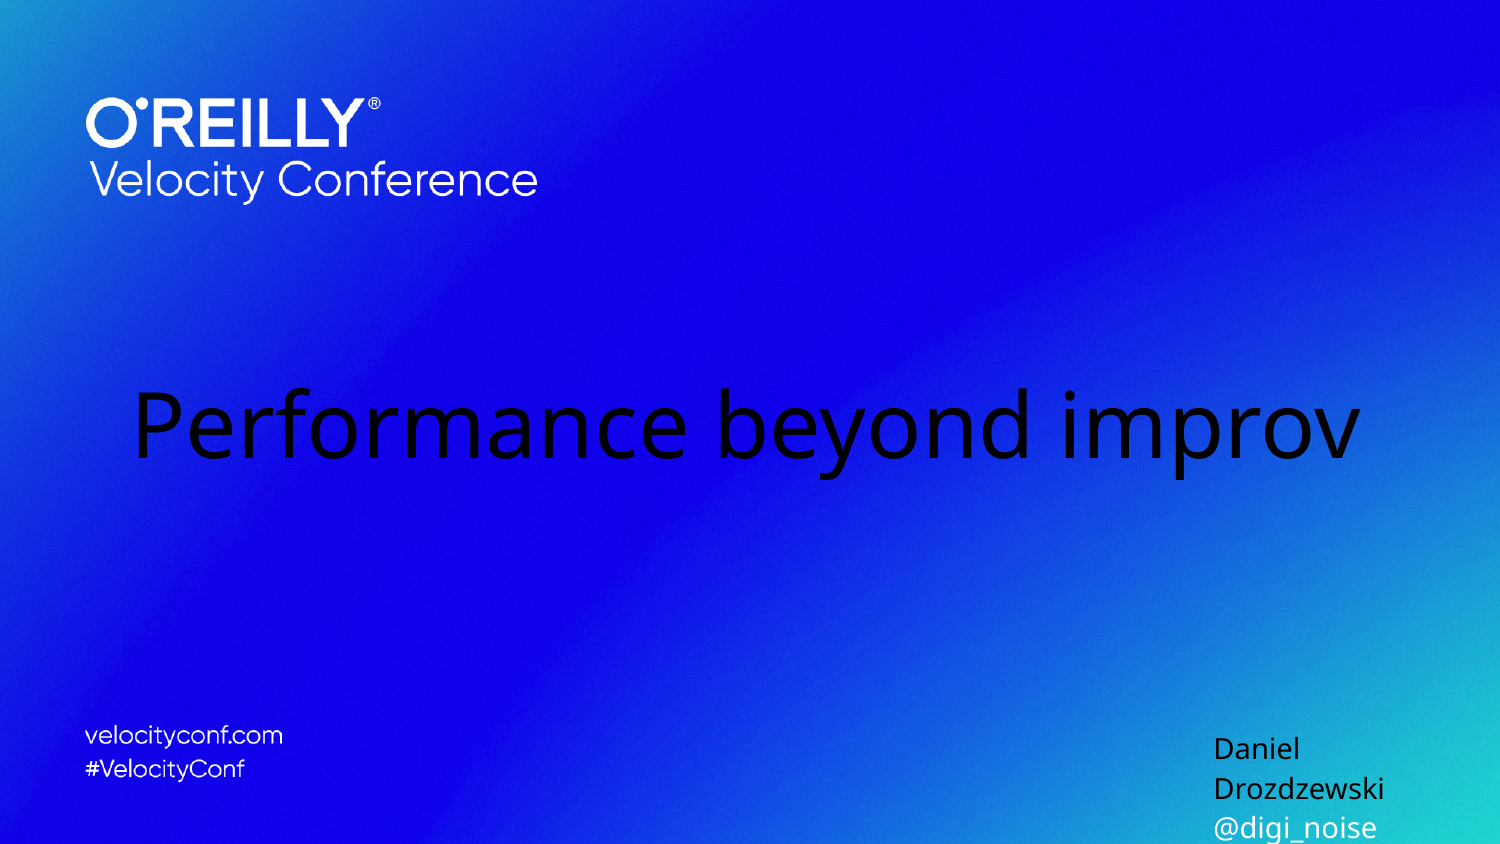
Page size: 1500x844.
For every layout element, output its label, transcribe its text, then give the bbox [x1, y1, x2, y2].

subtitle Performance beyond improv [76, 360, 1417, 586]
text_box Daniel Drozdzewski @digi_noise [1198, 720, 1484, 813]
picture [1268, 824, 1277, 836]
picture [0, 0, 1500, 844]
